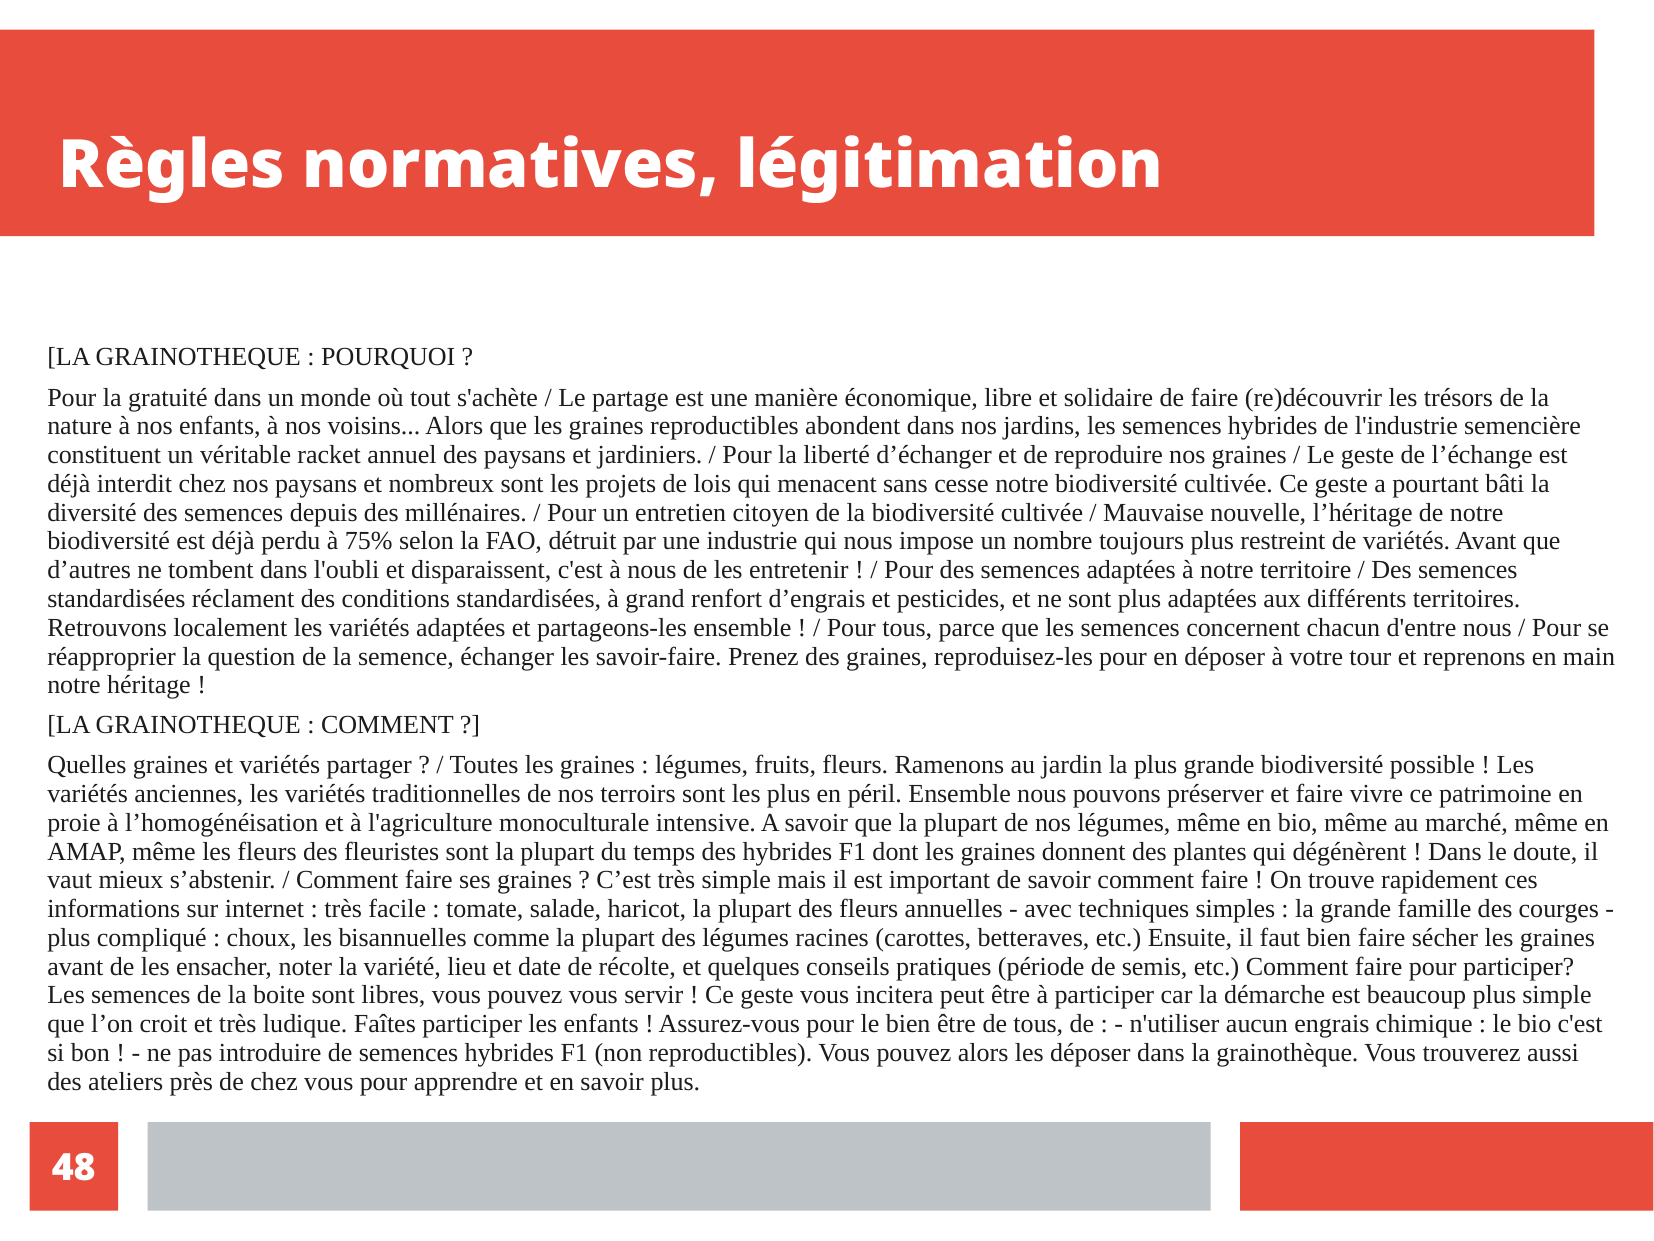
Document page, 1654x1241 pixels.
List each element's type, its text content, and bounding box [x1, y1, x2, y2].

title Règles normatives, légitimation [59, 59, 1595, 207]
list ﻿ [LA GRAINOTHEQUE : POURQUOI ? Pour la gratuité dans un monde où tout s'achète / Le partage est une manière économique, libre et solidaire de faire (re)découvrir les trésors de la nature à nos enfants, à nos voisins... Alors que les graines reproductibles abondent dans nos jardins, les semences hybrides de l'industrie semencière constituent un véritable racket annuel des paysans et jardiniers. / Pour la liberté d’échanger et de reproduire nos graines / Le geste de l’échange est déjà interdit chez nos paysans et nombreux sont les projets de lois qui menacent sans cesse notre biodiversité cultivée. Ce geste a pourtant bâti la diversité des semences depuis des millénaires. / Pour un entretien citoyen de la biodiversité cultivée / Mauvaise nouvelle, l’héritage de notre biodiversité est déjà perdu à 75% selon la FAO, détruit par une industrie qui nous impose un nombre toujours plus restreint de variétés. Avant que d’autres ne tombent dans l'oubli et disparaissent, c'est à nous de les entretenir ! / Pour des semences adaptées à notre territoire / Des semences standardisées réclament des conditions standardisées, à grand renfort d’engrais et pesticides, et ne sont plus adaptées aux différents territoires. Retrouvons localement les variétés adaptées et partageons-les ensemble ! / Pour tous, parce que les semences concernent chacun d'entre nous / Pour se réapproprier la question de la semence, échanger les savoir-faire. Prenez des graines, reproduisez-les pour en déposer à votre tour et reprenons en main notre héritage ! [LA GRAINOTHEQUE : COMMENT ?] Quelles graines et variétés partager ? / Toutes les graines : légumes, fruits, fleurs. Ramenons au jardin la plus grande biodiversité possible ! Les variétés anciennes, les variétés traditionnelles de nos terroirs sont les plus en péril. Ensemble nous pouvons préserver et faire vivre ce patrimoine en proie à l’homogénéisation et à l'agriculture monoculturale intensive. A savoir que la plupart de nos légumes, même en bio, même au marché, même en AMAP, même les fleurs des fleuristes sont la plupart du temps des hybrides F1 dont les graines donnent des plantes qui dégénèrent ! Dans le doute, il vaut mieux s’abstenir. / Comment faire ses graines ? C’est très simple mais il est important de savoir comment faire ! On trouve rapidement ces informations sur internet : très facile : tomate, salade, haricot, la plupart des fleurs annuelles - avec techniques simples : la grande famille des courges - plus compliqué : choux, les bisannuelles comme la plupart des légumes racines (carottes, betteraves, etc.) Ensuite, il faut bien faire sécher les graines avant de les ensacher, noter la variété, lieu et date de récolte, et quelques conseils pratiques (période de semis, etc.) Comment faire pour participer? Les semences de la boite sont libres, vous pouvez vous servir ! Ce geste vous incitera peut être à participer car la démarche est beaucoup plus simple que l’on croit et très ludique. Faîtes participer les enfants ! Assurez-vous pour le bien être de tous, de : - n'utiliser aucun engrais chimique : le bio c'est si bon ! - ne pas introduire de semences hybrides F1 (non reproductibles). Vous pouvez alors les déposer dans la grainothèque. Vous trouverez aussi des ateliers près de chez vous pour apprendre et en savoir plus. [47, 259, 1619, 1111]
